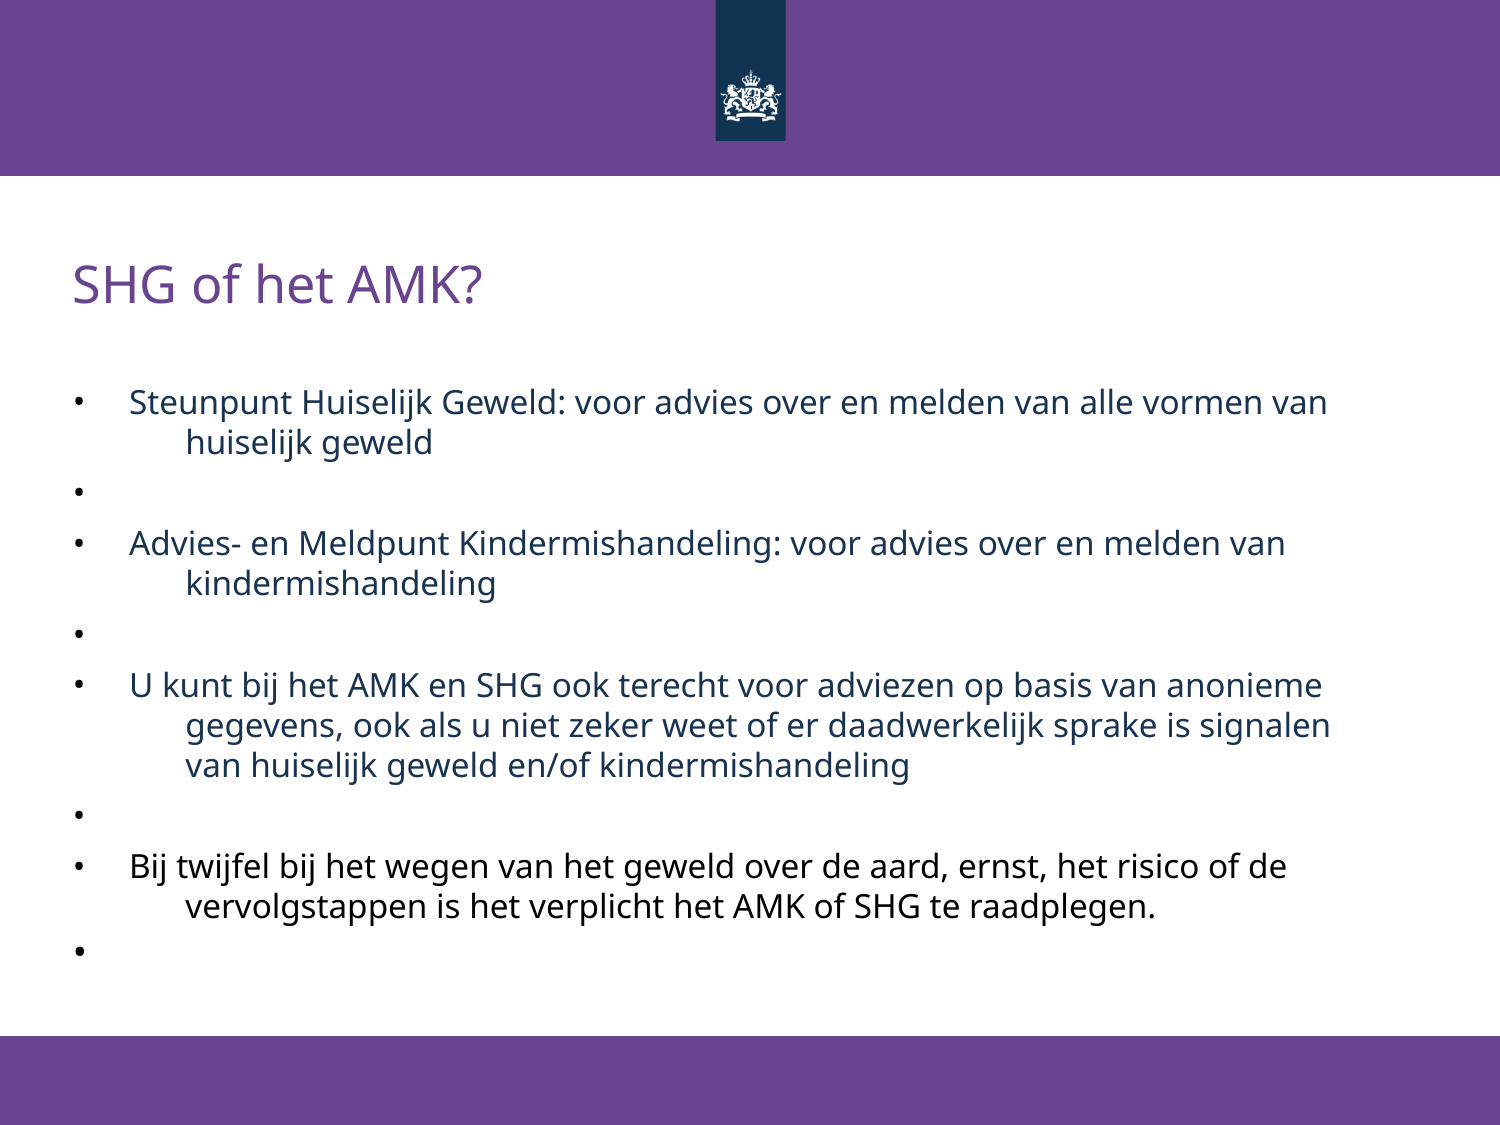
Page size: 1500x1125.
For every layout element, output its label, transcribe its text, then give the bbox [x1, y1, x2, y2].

list Steunpunt Huiselijk Geweld: voor advies over en melden van alle vormen van huiselijk geweld Advies- en Meldpunt Kindermishandeling: voor advies over en melden van kindermishandeling U kunt bij het AMK en SHG ook terecht voor adviezen op basis van anonieme gegevens, ook als u niet zeker weet of er daadwerkelijk sprake is signalen van huiselijk geweld en/of kindermishandeling Bij twijfel bij het wegen van het geweld over de aard, ernst, het risico of de vervolgstappen is het verplicht het AMK of SHG te raadplegen. [57, 373, 1408, 972]
title SHG of het AMK? [57, 243, 1408, 322]
